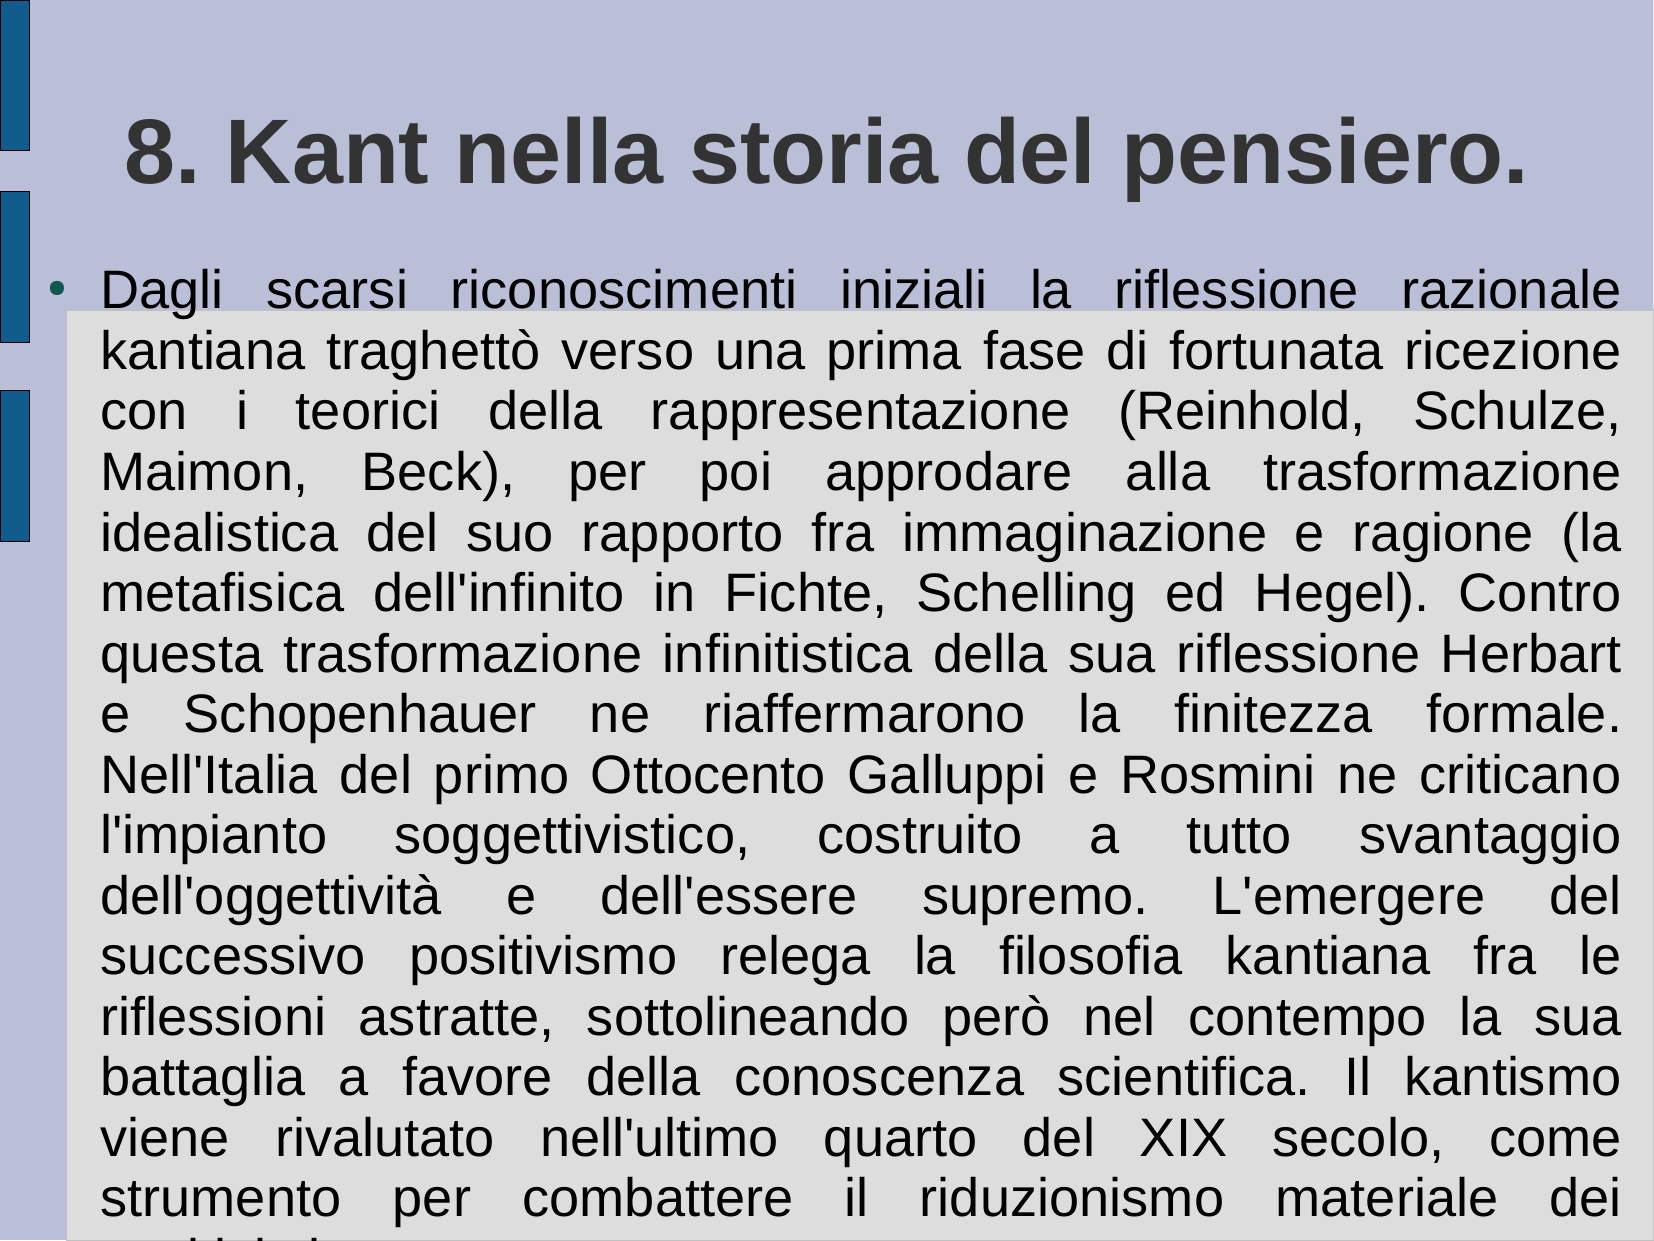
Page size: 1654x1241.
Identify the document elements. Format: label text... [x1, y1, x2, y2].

list Dagli scarsi riconoscimenti iniziali la riflessione razionale kantiana traghettò verso una prima fase di fortunata ricezione con i teorici della rappresentazione (Reinhold, Schulze, Maimon, Beck), per poi approdare alla trasformazione idealistica del suo rapporto fra immaginazione e ragione (la metafisica dell'infinito in Fichte, Schelling ed Hegel). Contro questa trasformazione infinitistica della sua riflessione Herbart e Schopenhauer ne riaffermarono la finitezza formale. Nell'Italia del primo Ottocento Galluppi e Rosmini ne criticano l'impianto soggettivistico, costruito a tutto svantaggio dell'oggettività e dell'essere supremo. L'emergere del successivo positivismo relega la filosofia kantiana fra le riflessioni astratte, sottolineando però nel contempo la sua battaglia a favore della conoscenza scientifica. Il kantismo viene rivalutato nell'ultimo quarto del XIX secolo, come strumento per combattere il riduzionismo materiale dei positivisti. [29, 259, 1625, 1229]
title 8. Kant nella storia del pensiero. [121, 76, 1534, 228]
